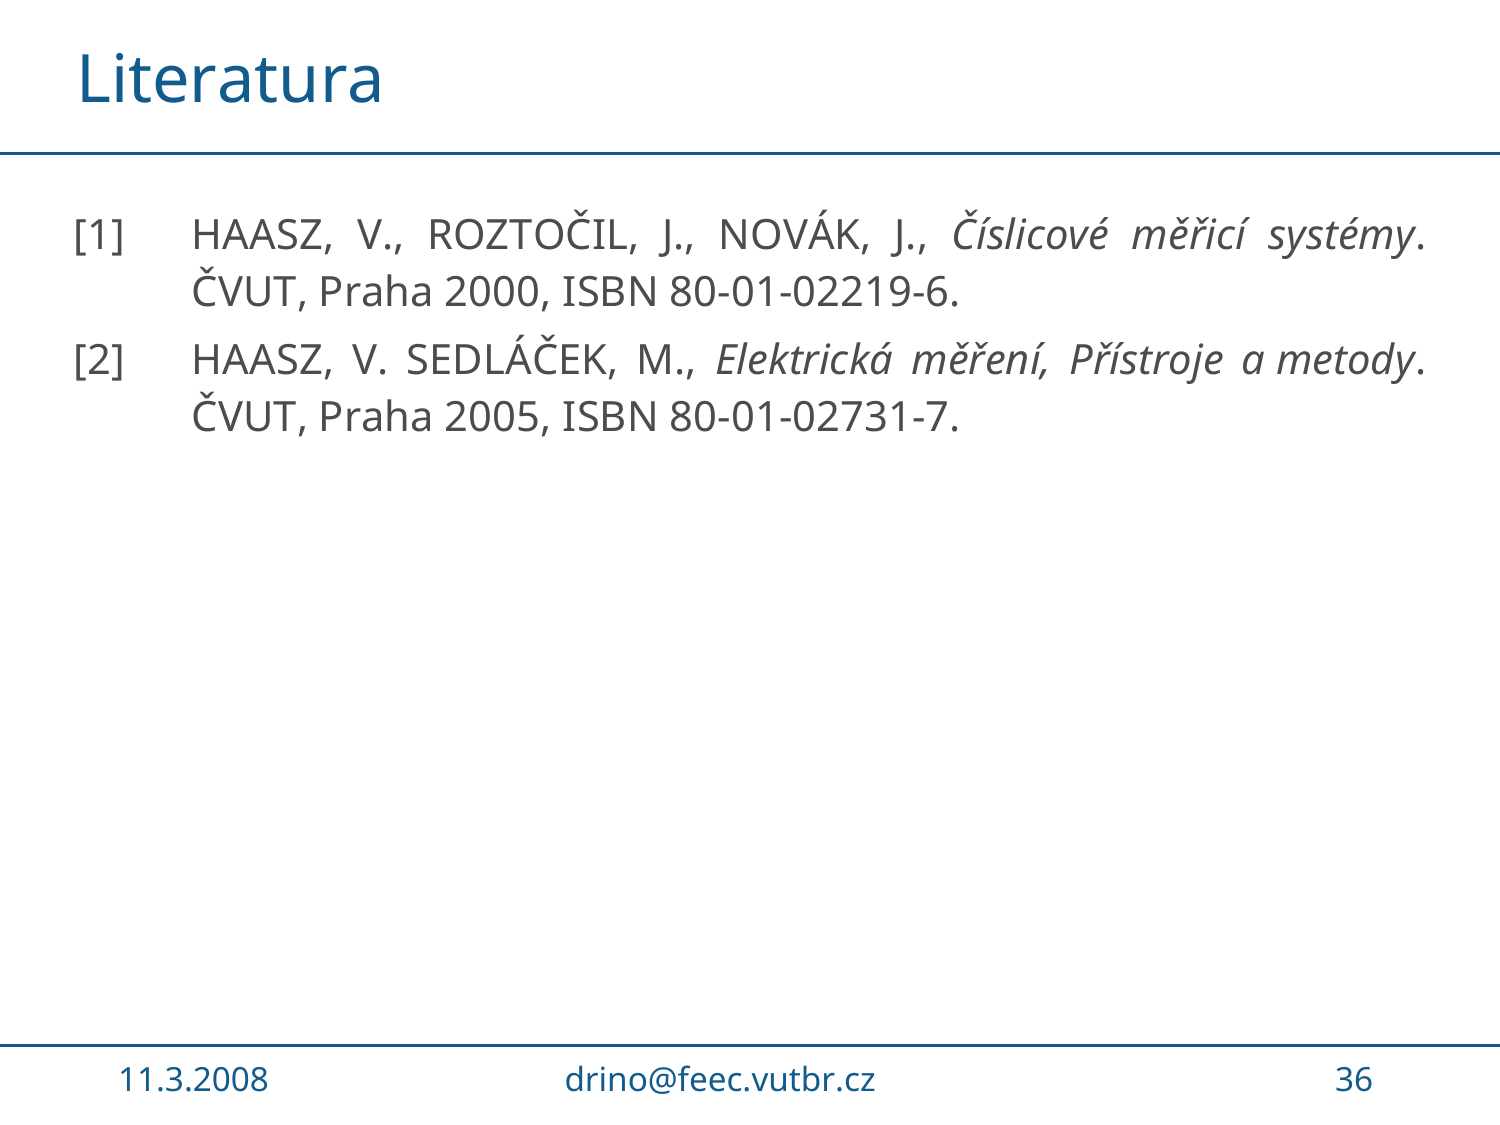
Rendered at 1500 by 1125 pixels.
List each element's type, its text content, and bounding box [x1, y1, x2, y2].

text_box 11.3.2008 [103, 1049, 432, 1125]
title Literatura [0, 0, 1500, 152]
text_box [1] HAASZ, V., ROZTOČIL, J., NOVÁK, J., Číslicové měřicí systémy. ČVUT, Praha 2000, ISBN 80-01-02219-6. [2] HAASZ, V. SEDLÁČEK, M., Elektrická měření, Přístroje a metody. ČVUT, Praha 2005, ISBN 80-01-02731-7. [59, 196, 1442, 452]
text_box 11 [1075, 1049, 1388, 1125]
text_box drino@feec.vutbr.cz [454, 1049, 987, 1125]
